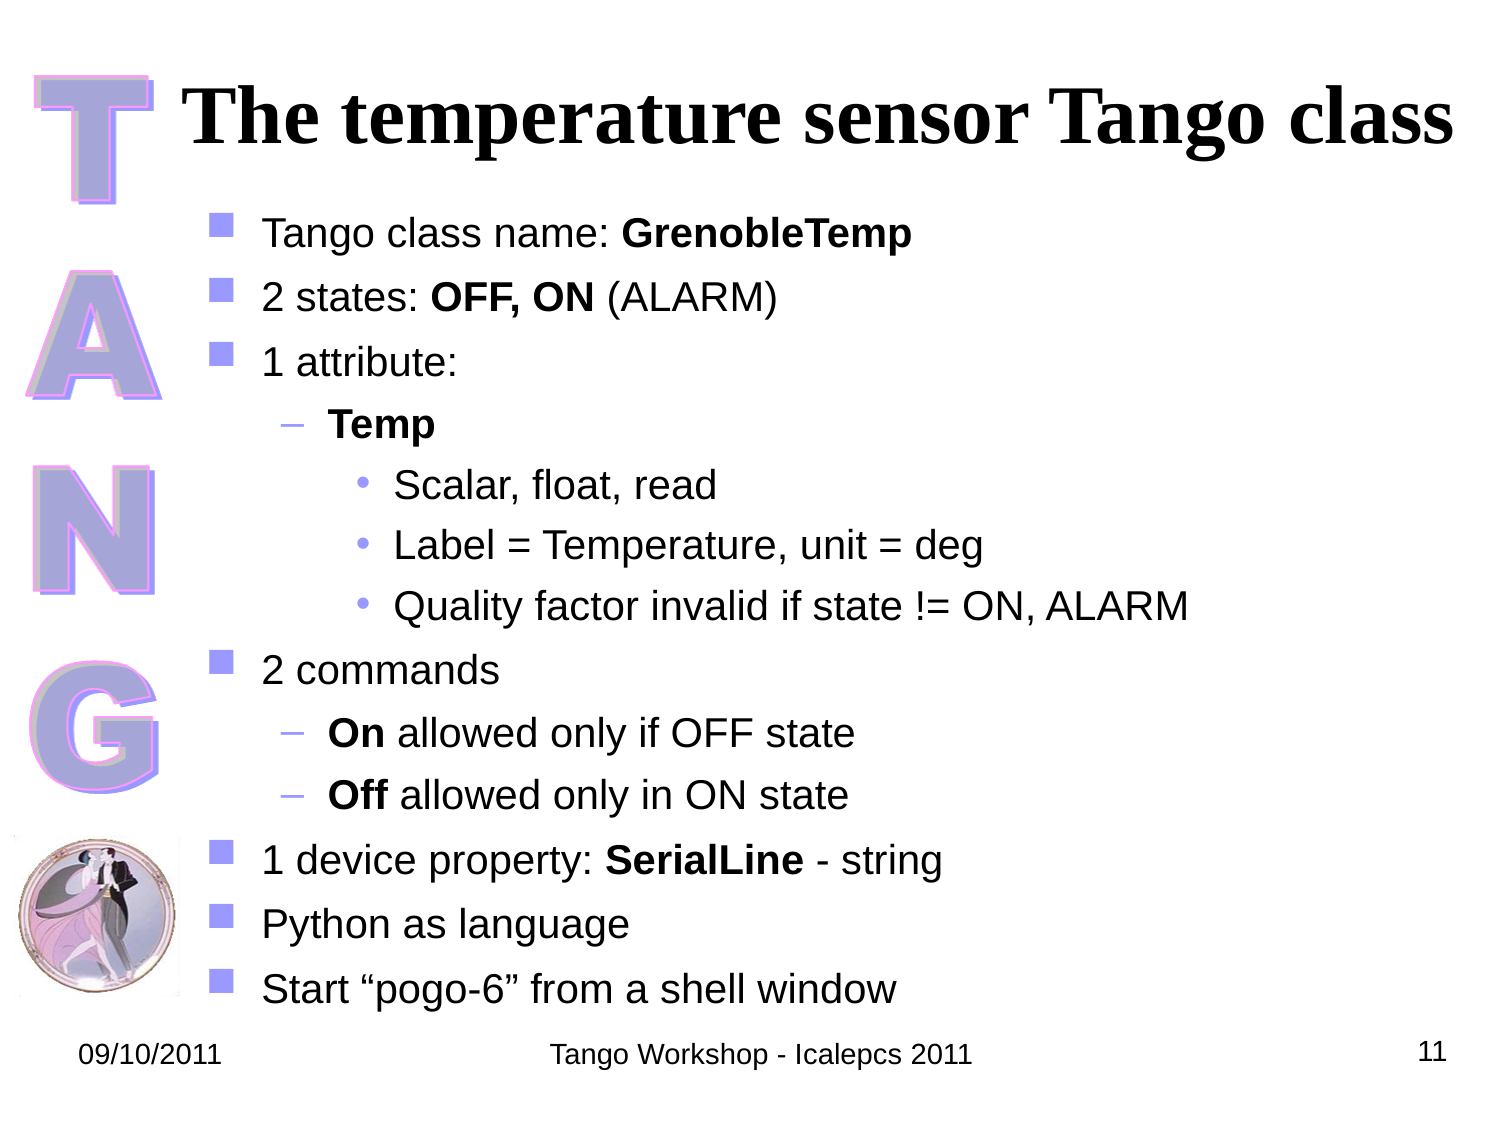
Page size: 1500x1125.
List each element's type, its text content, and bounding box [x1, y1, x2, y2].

picture [13, 74, 184, 1001]
title The temperature sensor Tango class [162, 48, 1476, 173]
list Tango class name: GrenobleTemp 2 states: OFF, ON (ALARM) 1 attribute: Temp Scalar, float, read Label = Temperature, unit = deg Quality factor invalid if state != ON, ALARM 2 commands On allowed only if OFF state Off allowed only in ON state 1 device property: SerialLine - string Python as language Start “pogo-6” from a shell window [191, 197, 1467, 1020]
